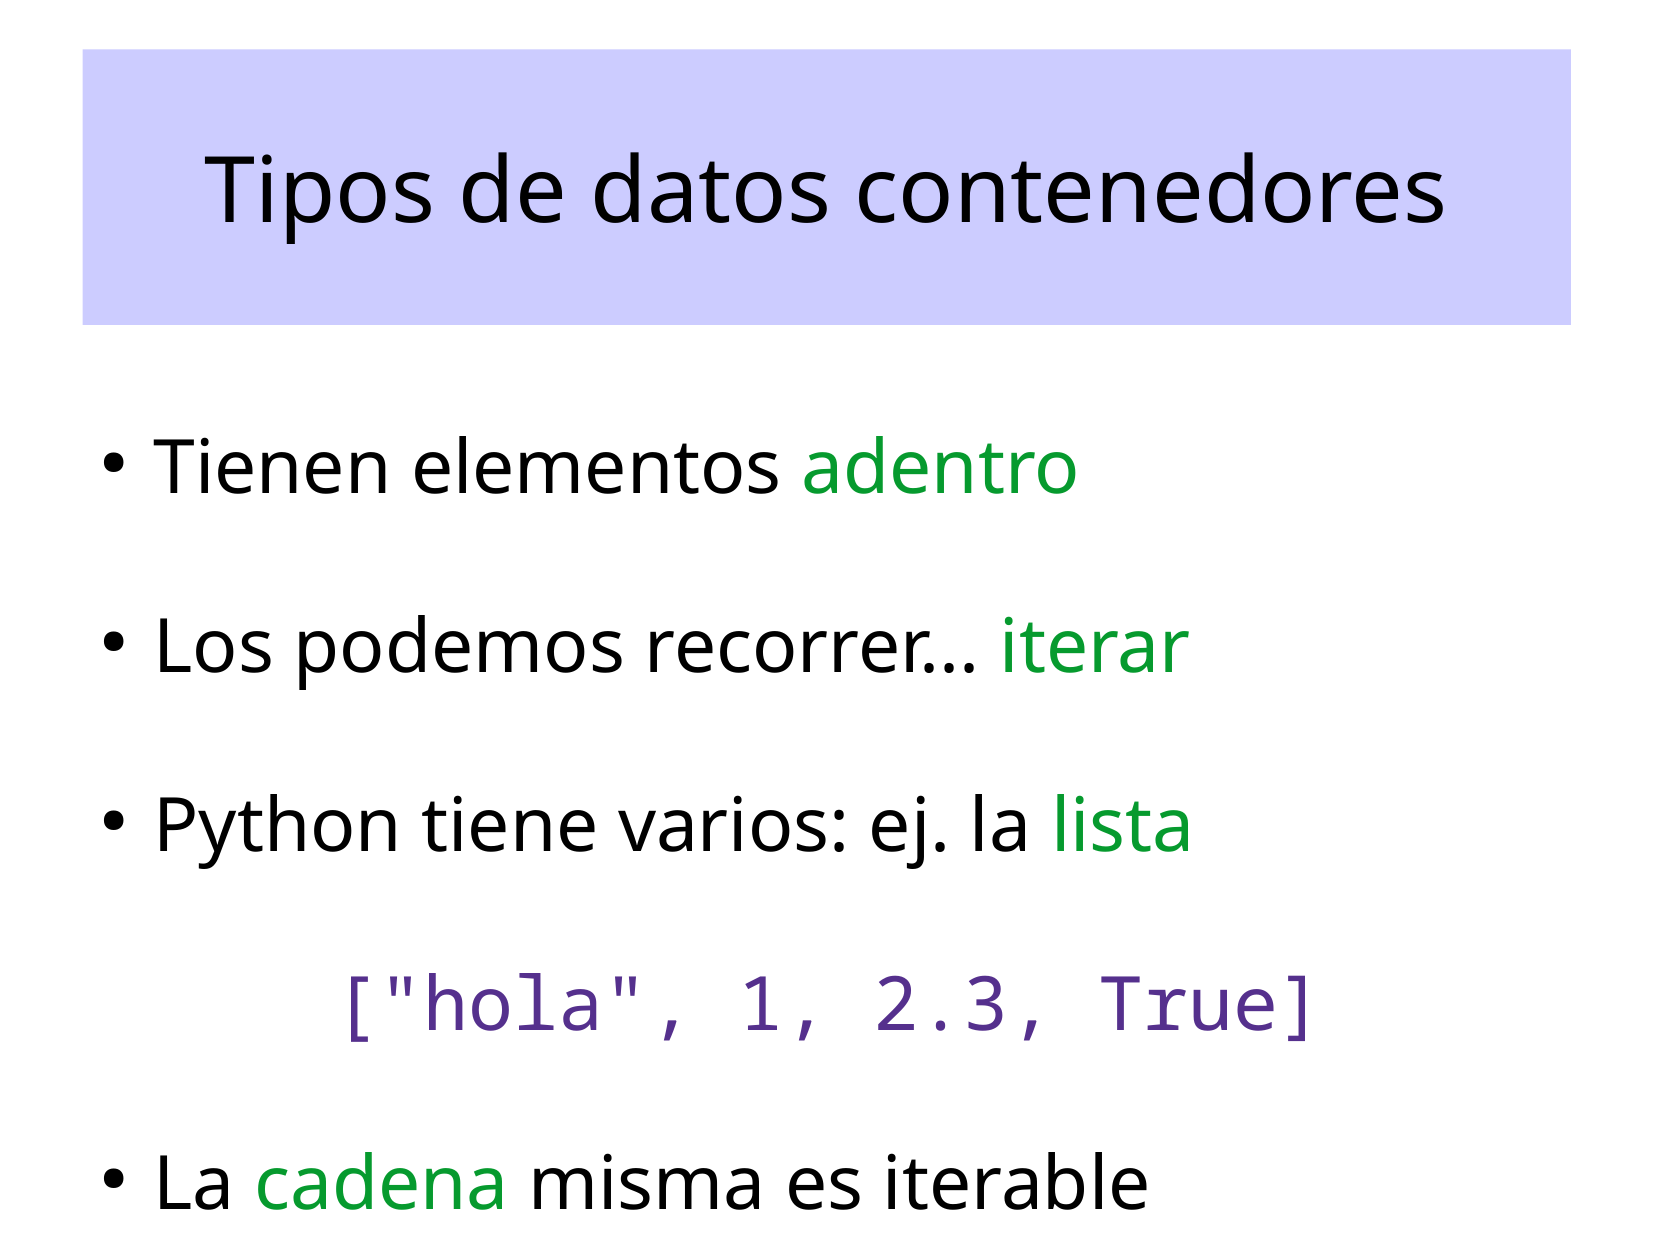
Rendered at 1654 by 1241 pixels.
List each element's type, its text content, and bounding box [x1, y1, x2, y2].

title Tipos de datos contenedores [82, 49, 1571, 325]
list Tienen elementos adentro Los podemos recorrer... iterar Python tiene varios: ej. la lista ["hola", 1, 2.3, True] La cadena misma es iterable [82, 413, 1571, 1232]
